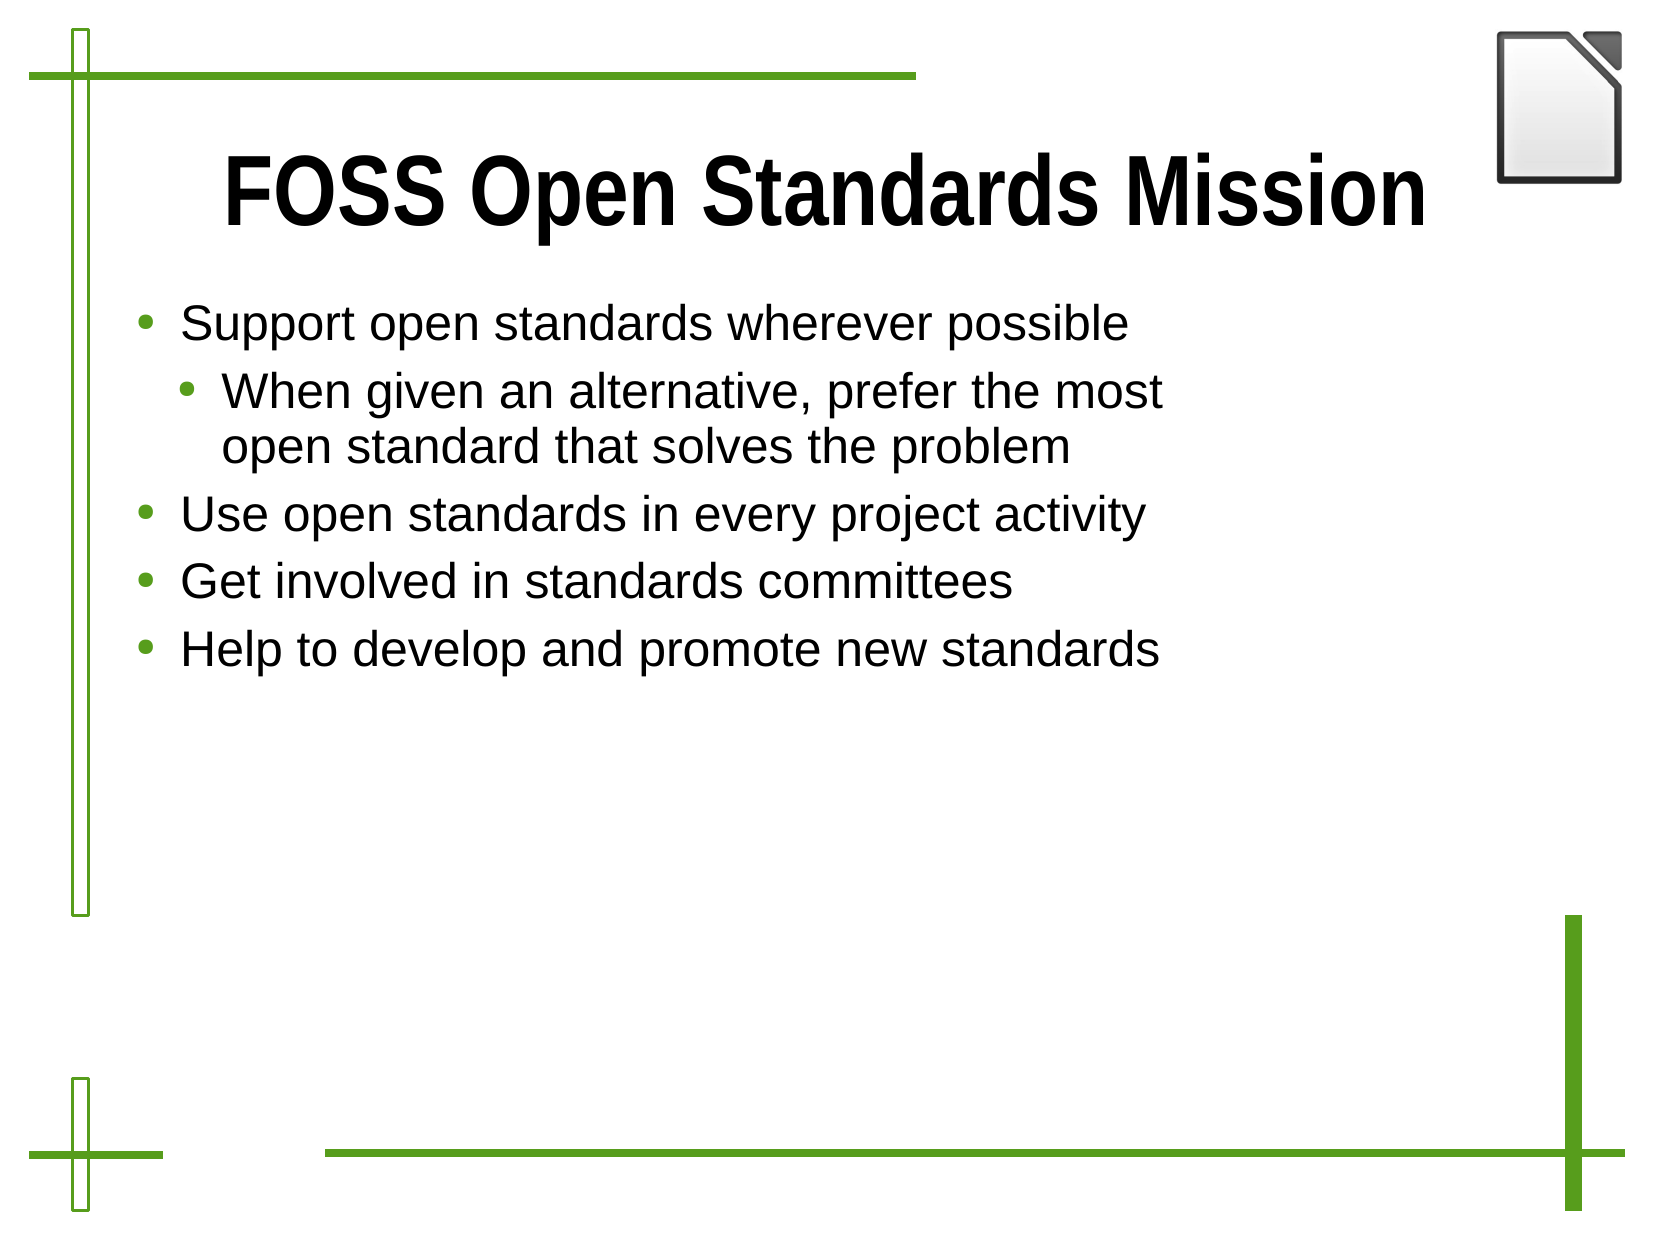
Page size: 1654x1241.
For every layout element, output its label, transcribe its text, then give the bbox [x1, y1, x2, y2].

list Support open standards wherever possible When given an alternative, prefer the most open standard that solves the problem Use open standards in every project activity Get involved in standards committees Help to develop and promote new standards [118, 295, 1536, 1123]
picture [1494, 29, 1624, 186]
title FOSS Open Standards Mission [118, 118, 1536, 260]
